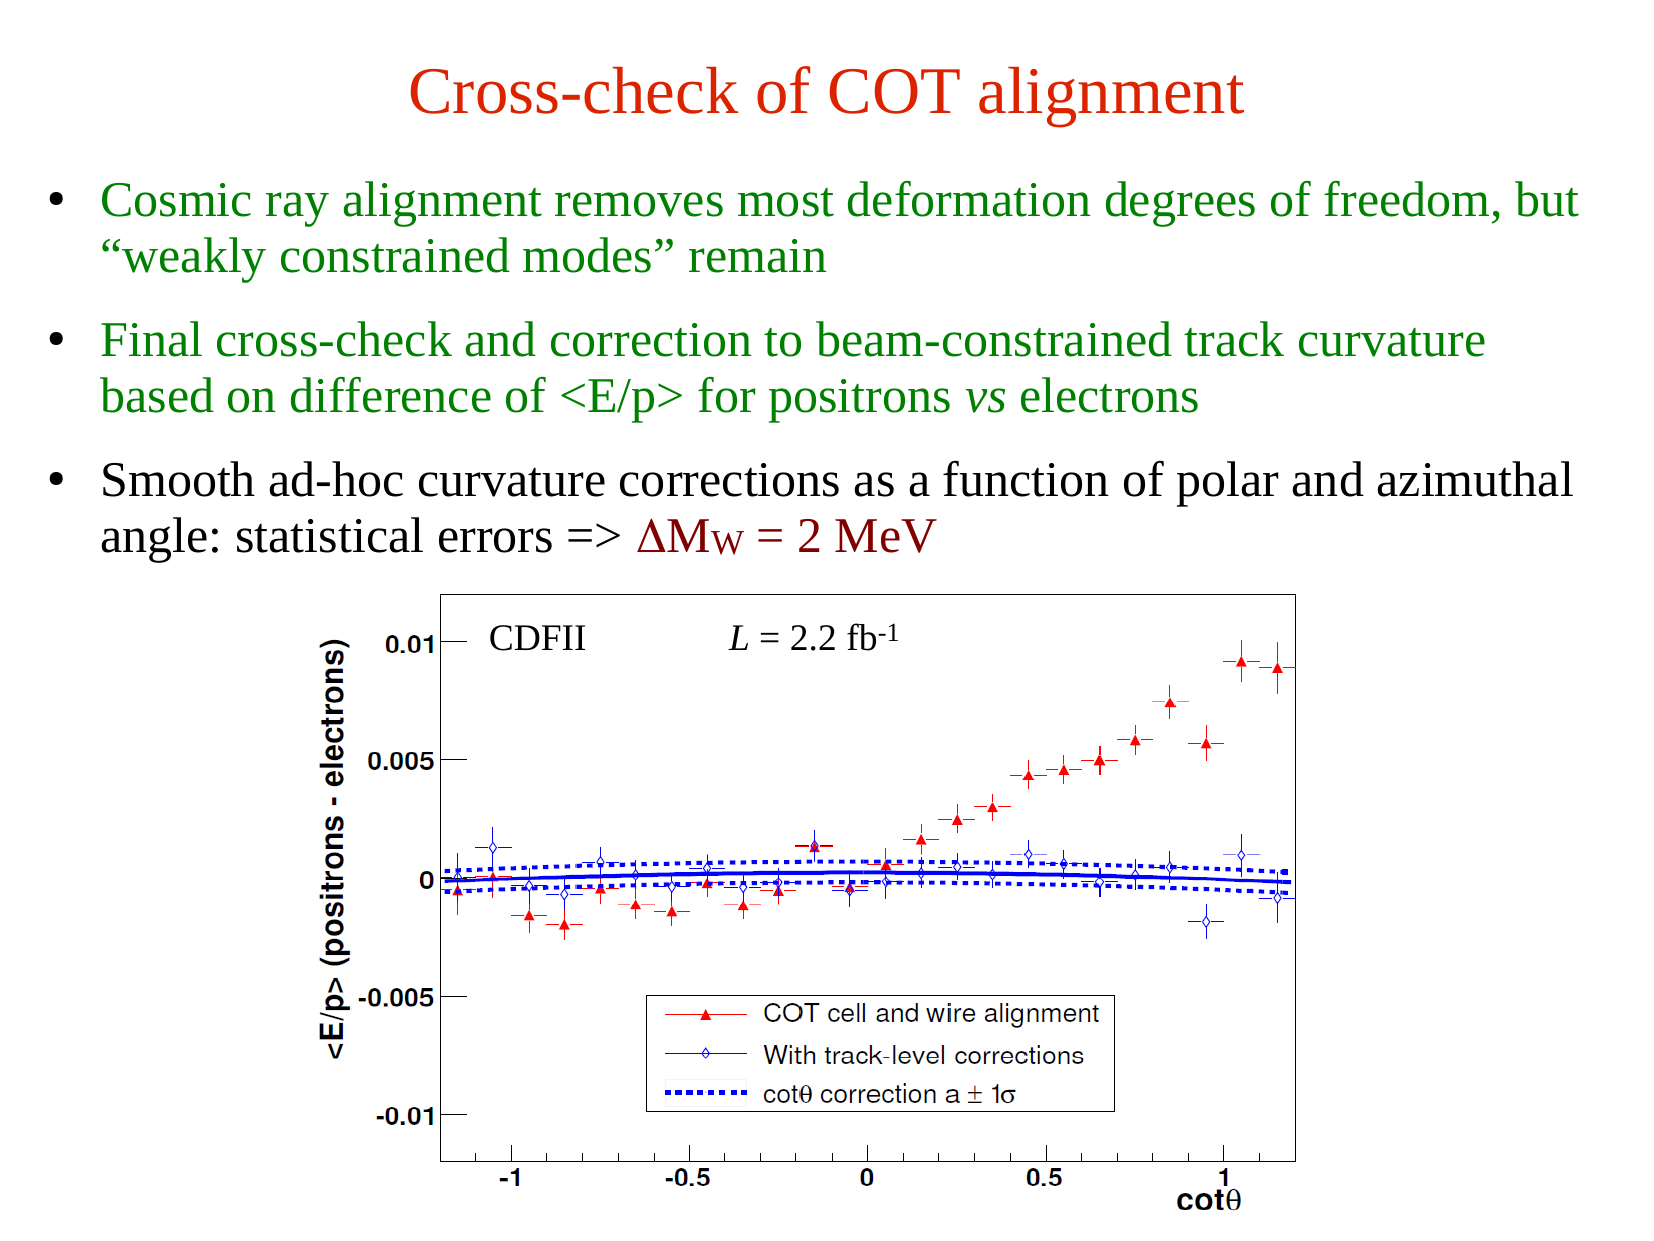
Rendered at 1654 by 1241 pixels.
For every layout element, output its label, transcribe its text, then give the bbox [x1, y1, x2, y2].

text_box CDFII L = 2.2 fb-1 [488, 616, 1100, 663]
title Cross-check of COT alignment [121, 37, 1534, 145]
picture [277, 575, 1325, 1235]
list Cosmic ray alignment removes most deformation degrees of freedom, but “weakly constrained modes” remain Final cross-check and correction to beam-constrained track curvature based on difference of <E/p> for positrons vs electrons Smooth ad-hoc curvature corrections as a function of polar and azimuthal angle: statistical errors => ΔMW = 2 MeV [29, 172, 1589, 624]
